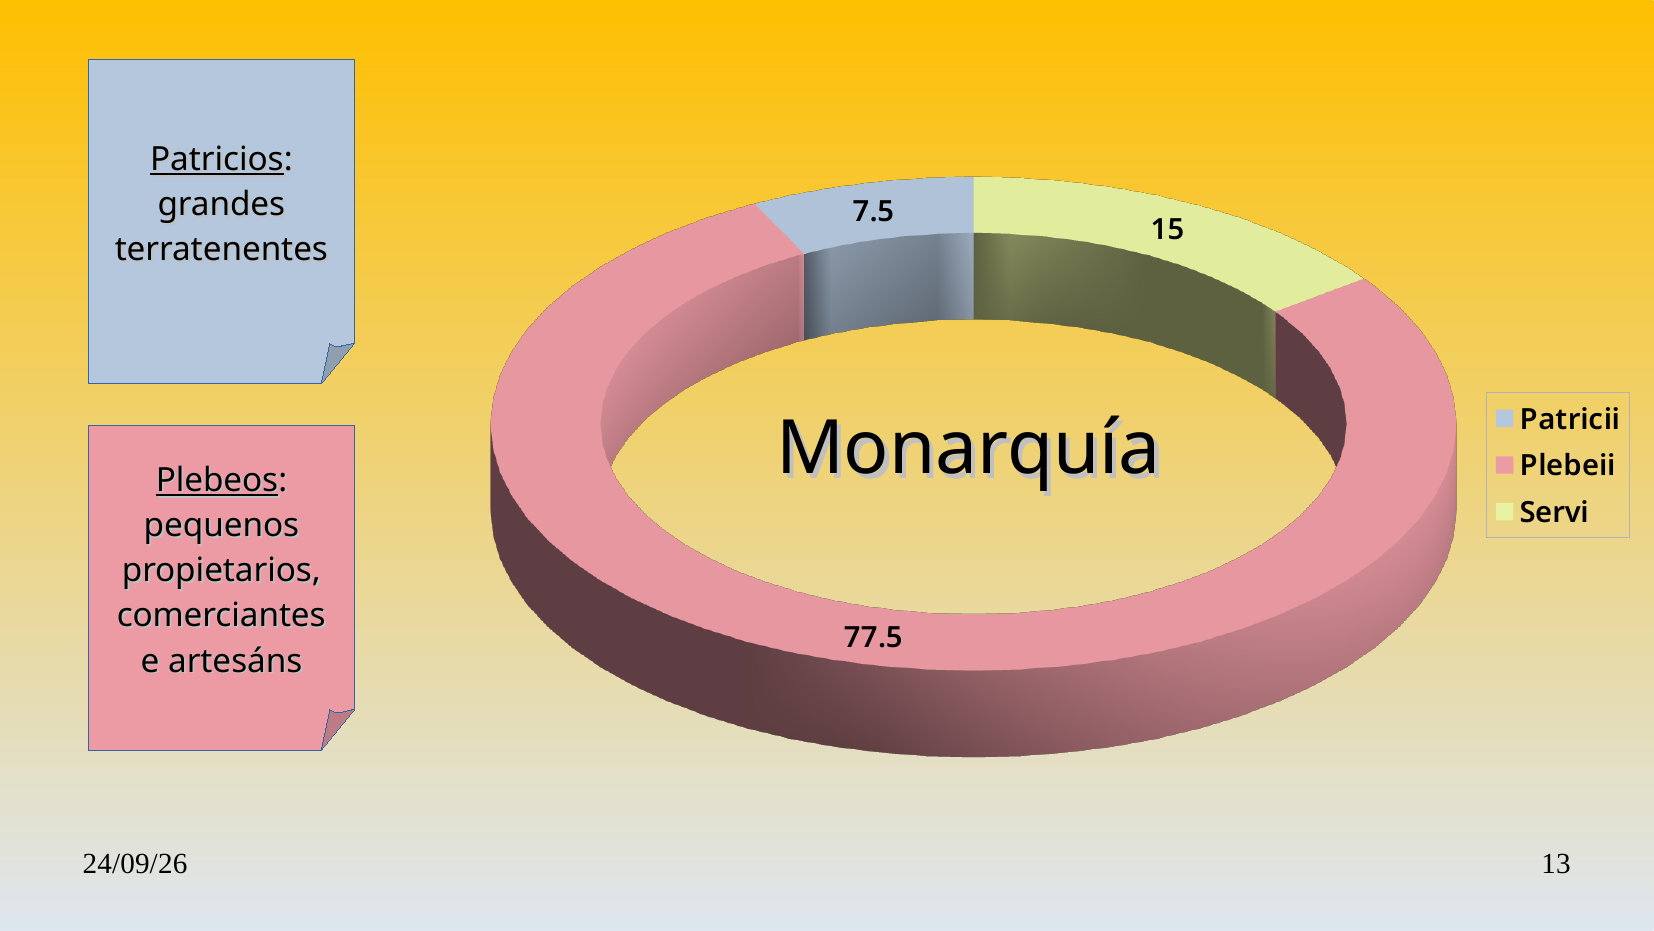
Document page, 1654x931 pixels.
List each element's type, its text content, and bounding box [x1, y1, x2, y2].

chart [460, 66, 1642, 864]
text_box Plebeos: pequenos propietarios, comerciantes e artesáns [88, 425, 355, 751]
text_box Monarquía [732, 386, 1205, 613]
text_box Patricios: grandes terratenentes [88, 59, 355, 384]
